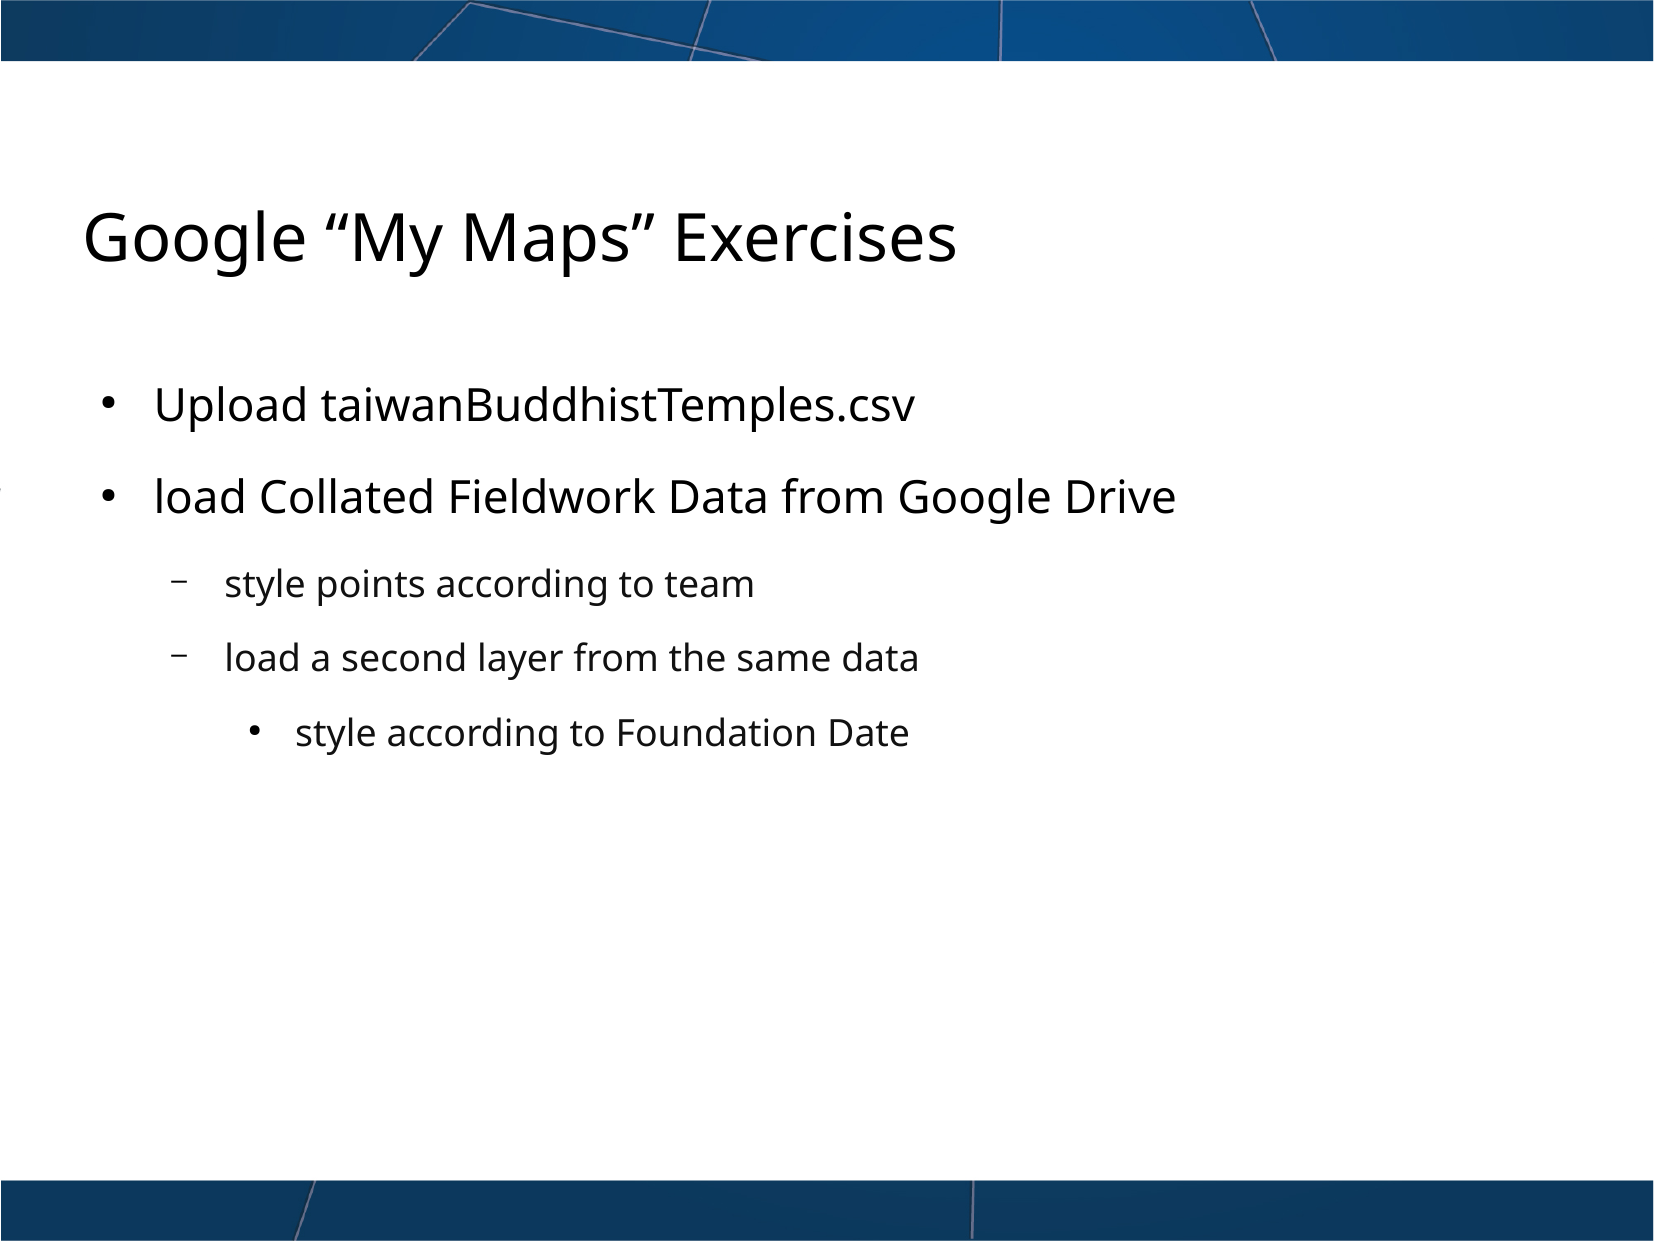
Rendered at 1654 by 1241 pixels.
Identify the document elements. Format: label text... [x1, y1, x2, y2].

title Google “My Maps” Exercises [82, 132, 1571, 340]
picture [0, 0, 1654, 1241]
list Upload taiwanBuddhistTemples.csv load Collated Fieldwork Data from Google Drive style points according to team load a second layer from the same data style according to Foundation Date [82, 372, 1571, 1093]
